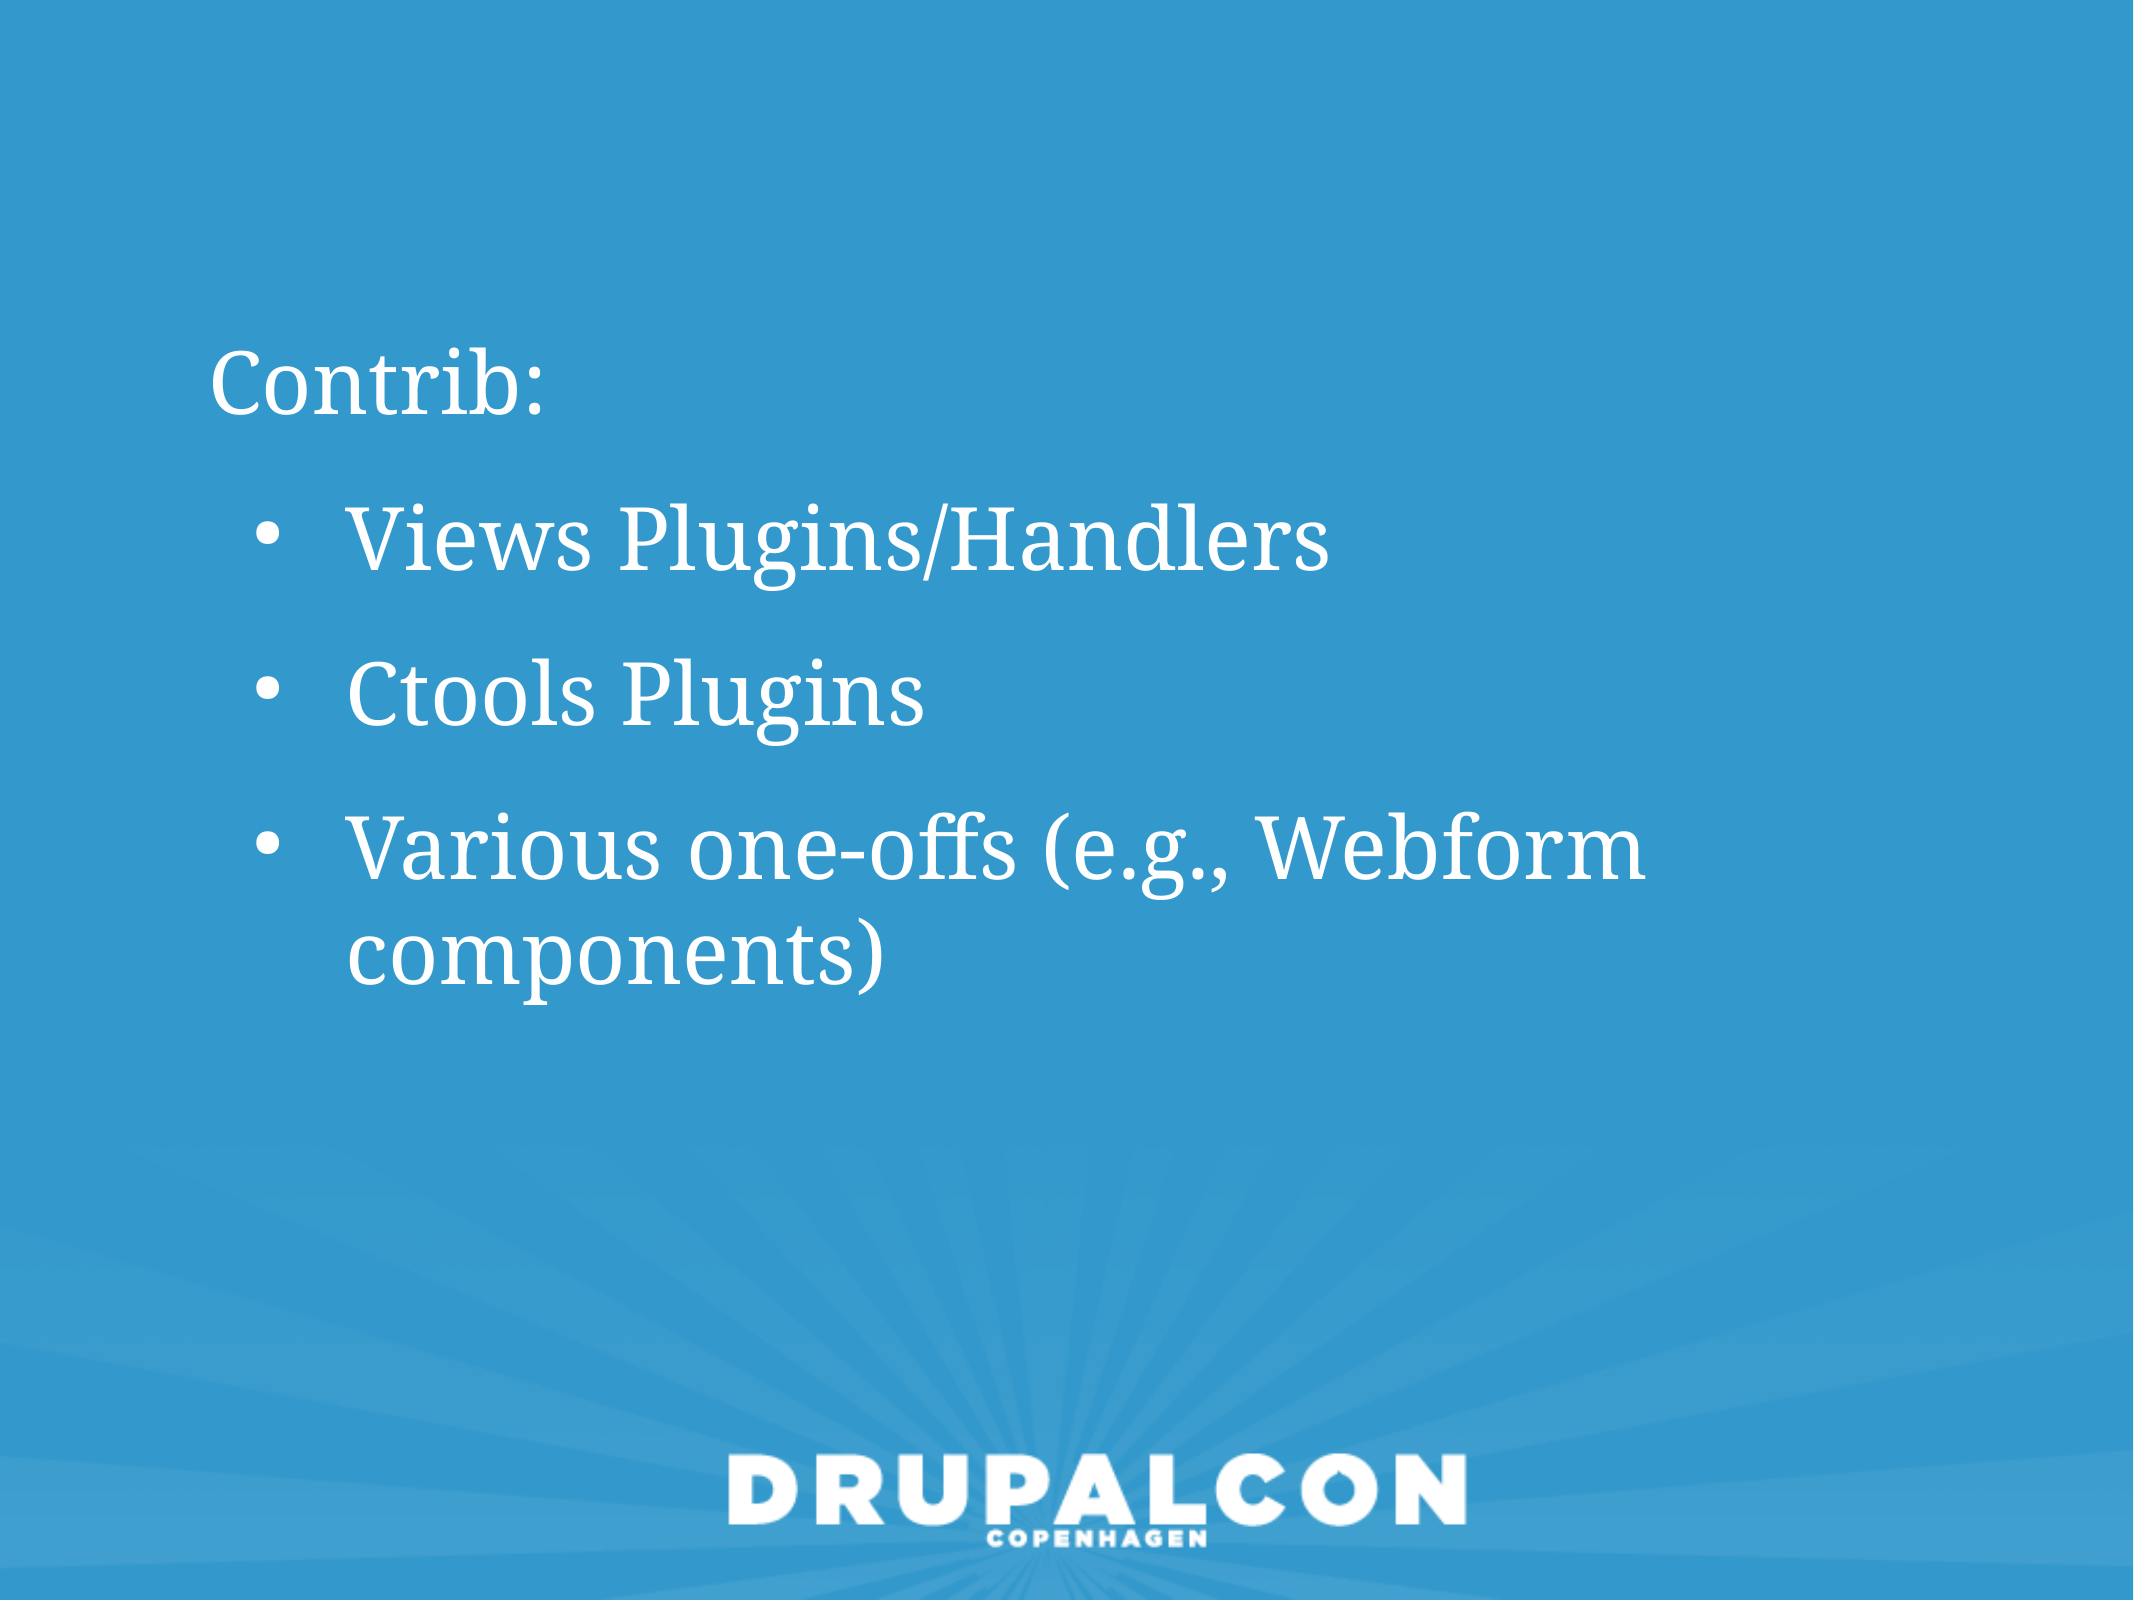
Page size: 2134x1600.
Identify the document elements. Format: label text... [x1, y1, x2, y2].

subtitle Contrib: Views Plugins/Handlers Ctools Plugins Various one-offs (e.g., Webform components) [208, 30, 1925, 1300]
picture [0, 0, 2134, 1600]
